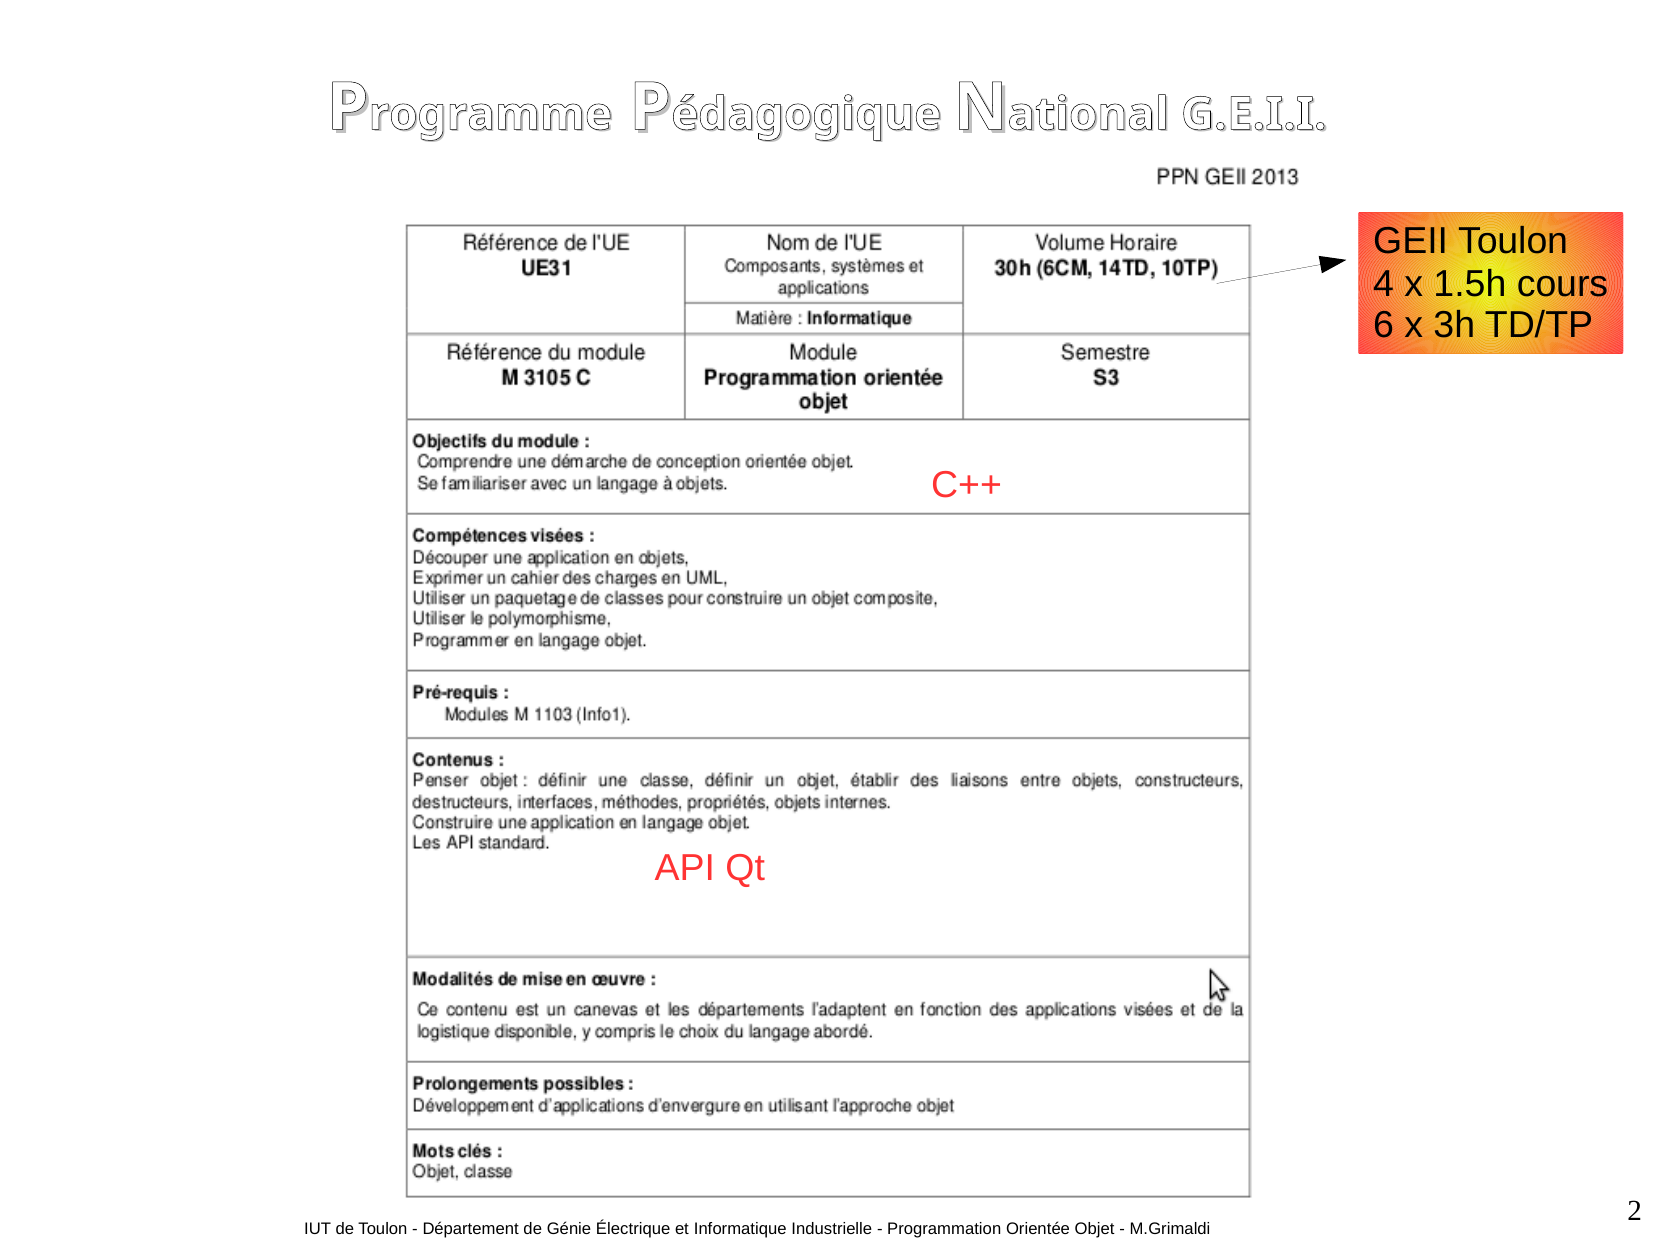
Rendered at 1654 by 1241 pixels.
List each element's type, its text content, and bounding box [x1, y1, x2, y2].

picture [361, 144, 1307, 1208]
text_box API Qt [624, 839, 796, 901]
text_box C++ [913, 455, 1020, 517]
title Programme Pédagogique National G.E.I.I. [82, 0, 1571, 208]
text_box GEII Toulon 4 x 1.5h cours 6 x 3h TD/TP [1358, 212, 1624, 354]
